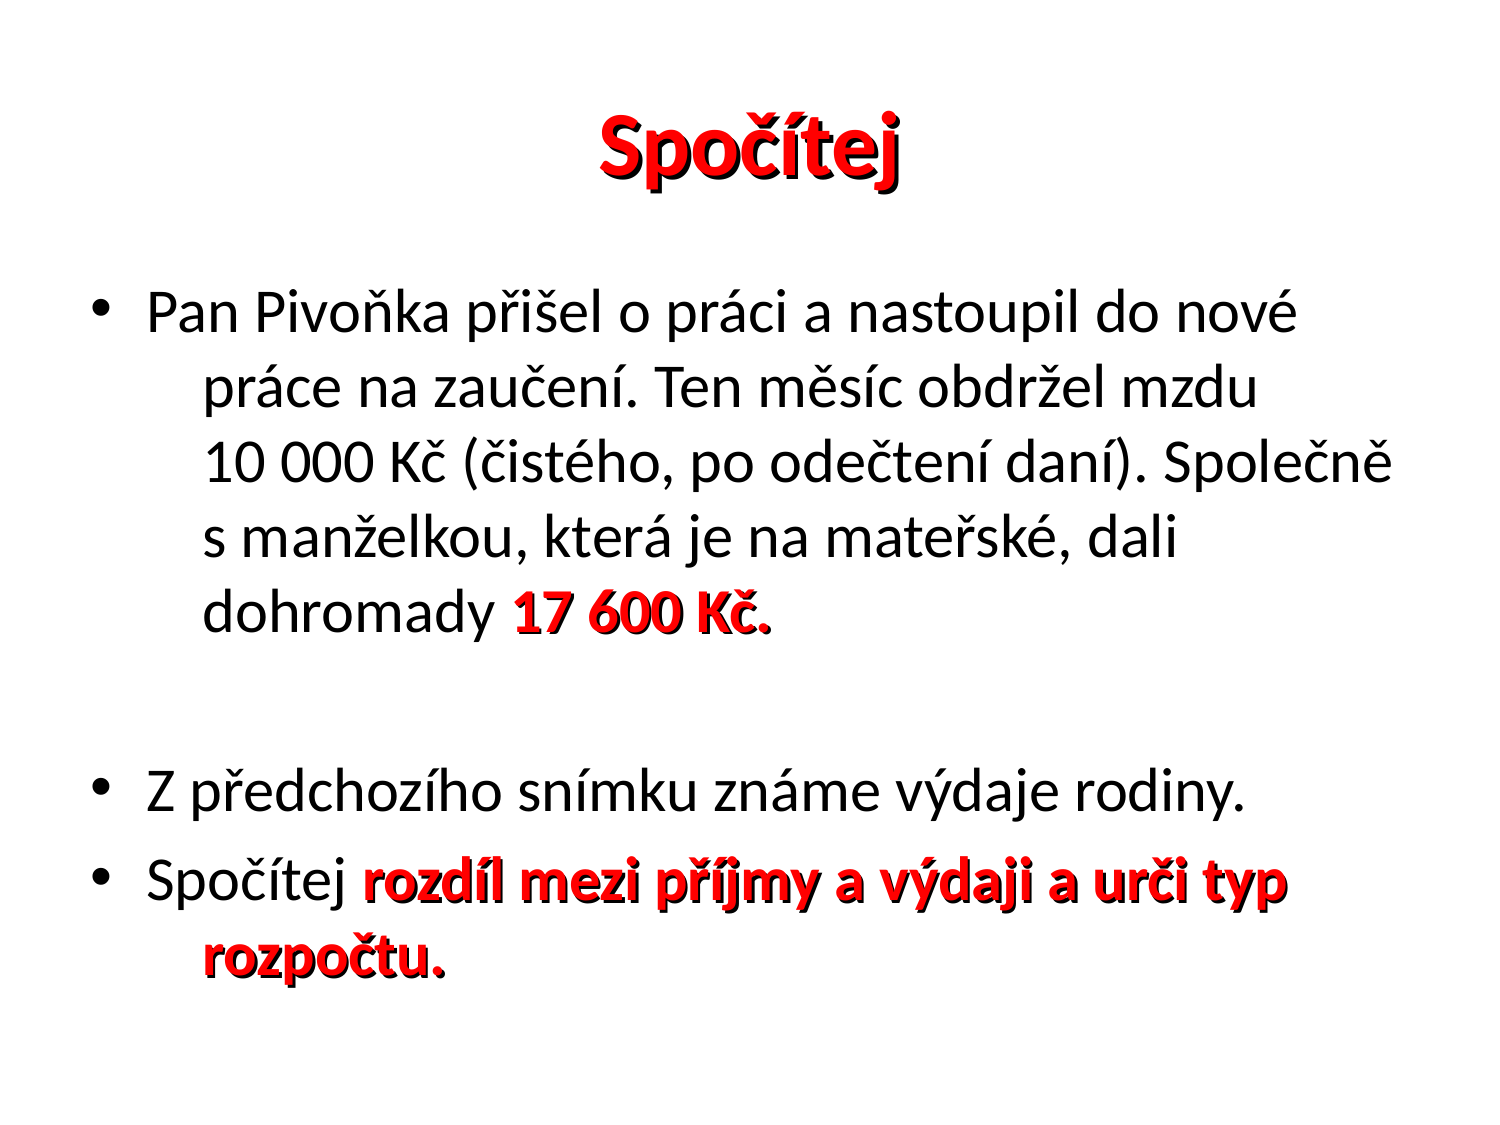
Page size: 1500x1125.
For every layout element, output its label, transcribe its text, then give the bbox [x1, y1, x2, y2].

list Pan Pivoňka přišel o práci a nastoupil do nové práce na zaučení. Ten měsíc obdržel mzdu 10 000 Kč (čistého, po odečtení daní). Společně s manželkou, která je na mateřské, dali dohromady 17 600 Kč. Z předchozího snímku známe výdaje rodiny. Spočítej rozdíl mezi příjmy a výdaji a urči typ rozpočtu. [75, 262, 1426, 1005]
title Spočítej [75, 45, 1426, 233]
